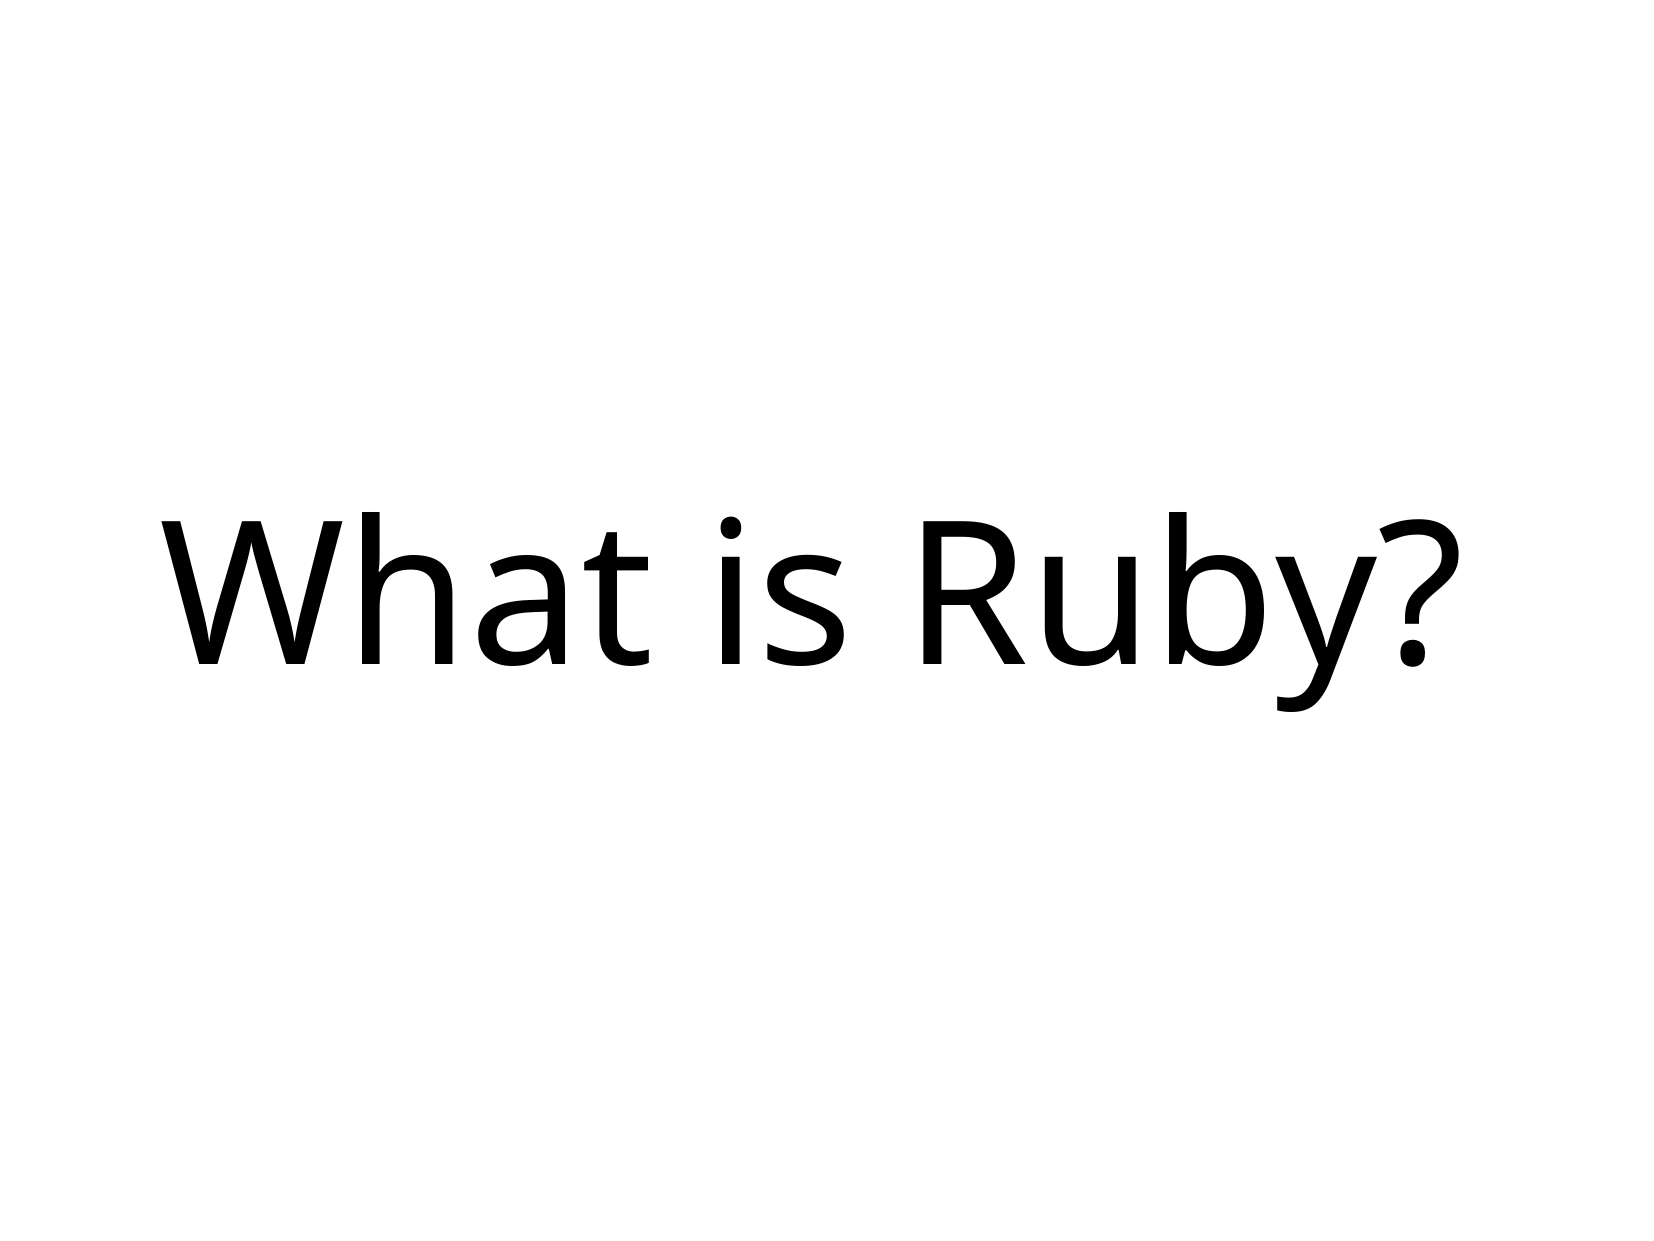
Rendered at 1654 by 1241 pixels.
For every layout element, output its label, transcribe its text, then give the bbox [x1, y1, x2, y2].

text_box What is Ruby? [207, 464, 1418, 680]
